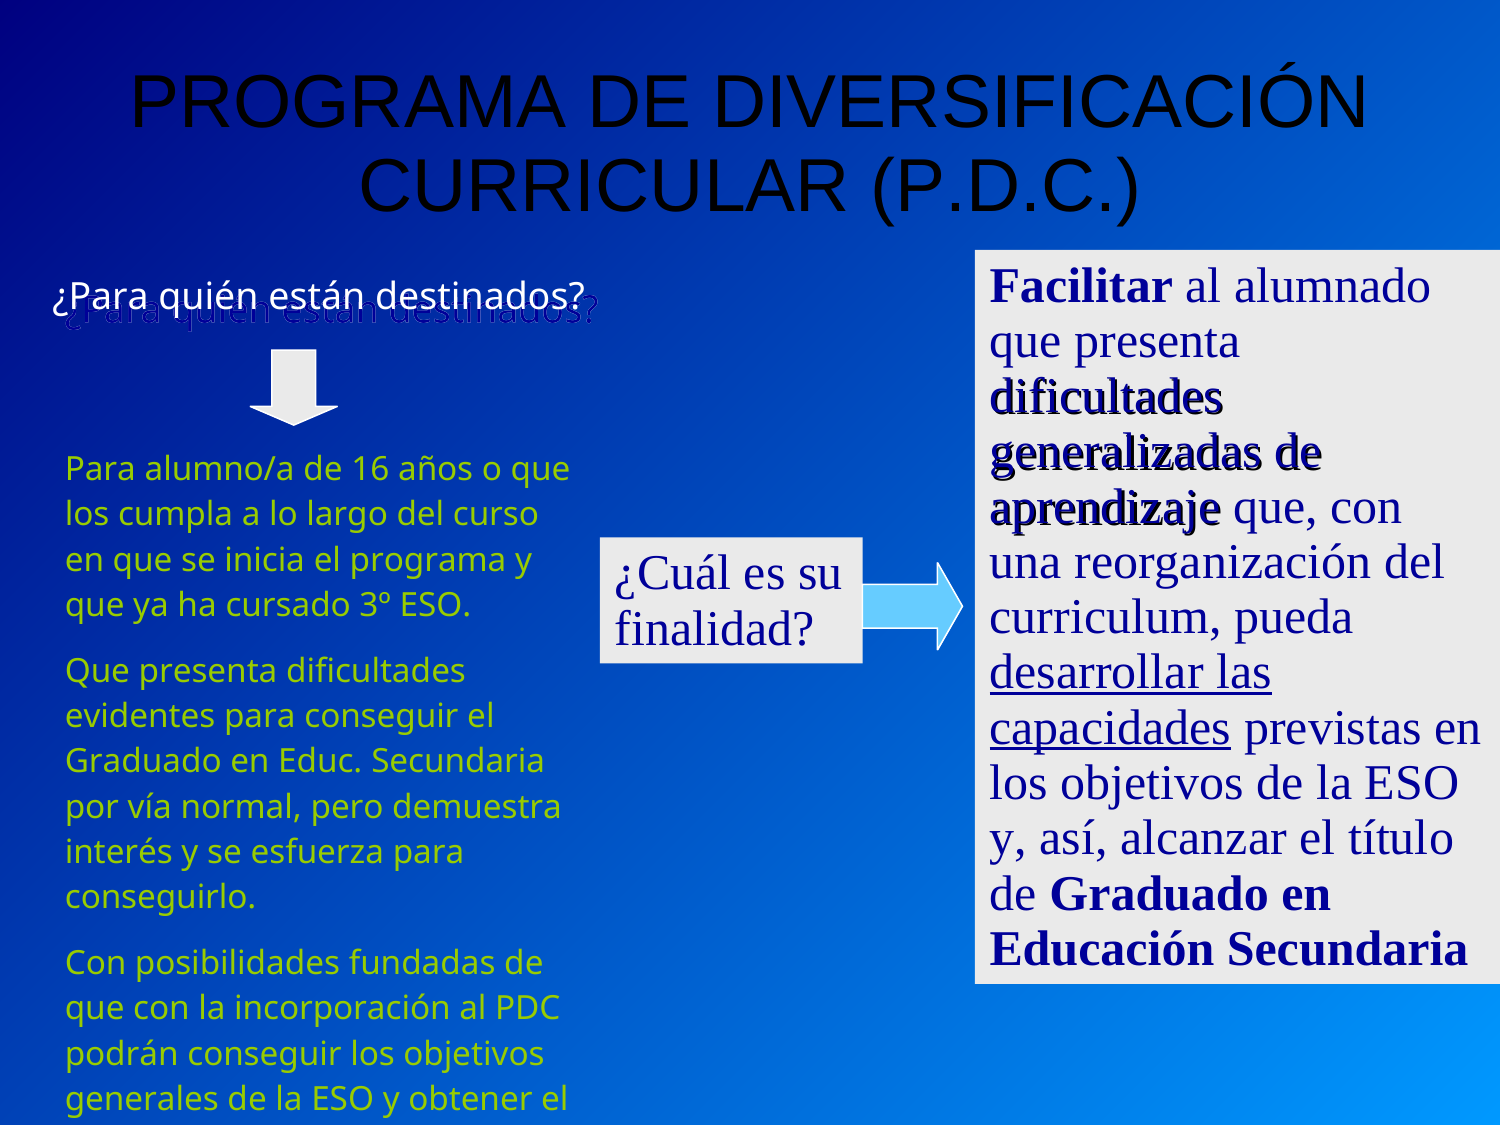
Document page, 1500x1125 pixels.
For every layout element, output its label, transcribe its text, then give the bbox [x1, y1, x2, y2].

text_box [862, 562, 963, 651]
text_box Facilitar al alumnado que presenta dificultades generalizadas de aprendizaje que, con una reorganización del curriculum, pueda desarrollar las capacidades previstas en los objetivos de la ESO y, así, alcanzar el título de Graduado en Educación Secundaria [974, 249, 1500, 984]
text_box [249, 350, 338, 426]
text_box ¿Cuál es su finalidad? [599, 537, 863, 664]
text_box Para alumno/a de 16 años o que los cumpla a lo largo del curso en que se inicia el programa y que ya ha cursado 3º ESO. Que presenta dificultades evidentes para conseguir el Graduado en Educ. Secundaria por vía normal, pero demuestra interés y se esfuerza para conseguirlo. Con posibilidades fundadas de que con la incorporación al PDC podrán conseguir los objetivos generales de la ESO y obtener el título de Graduado Ed. Secundaria [49, 437, 588, 1125]
text_box ¿Para quién están destinados? [37, 262, 626, 329]
title PROGRAMA DE DIVERSIFICACIÓN CURRICULAR (P.D.C.) [0, 49, 1500, 238]
